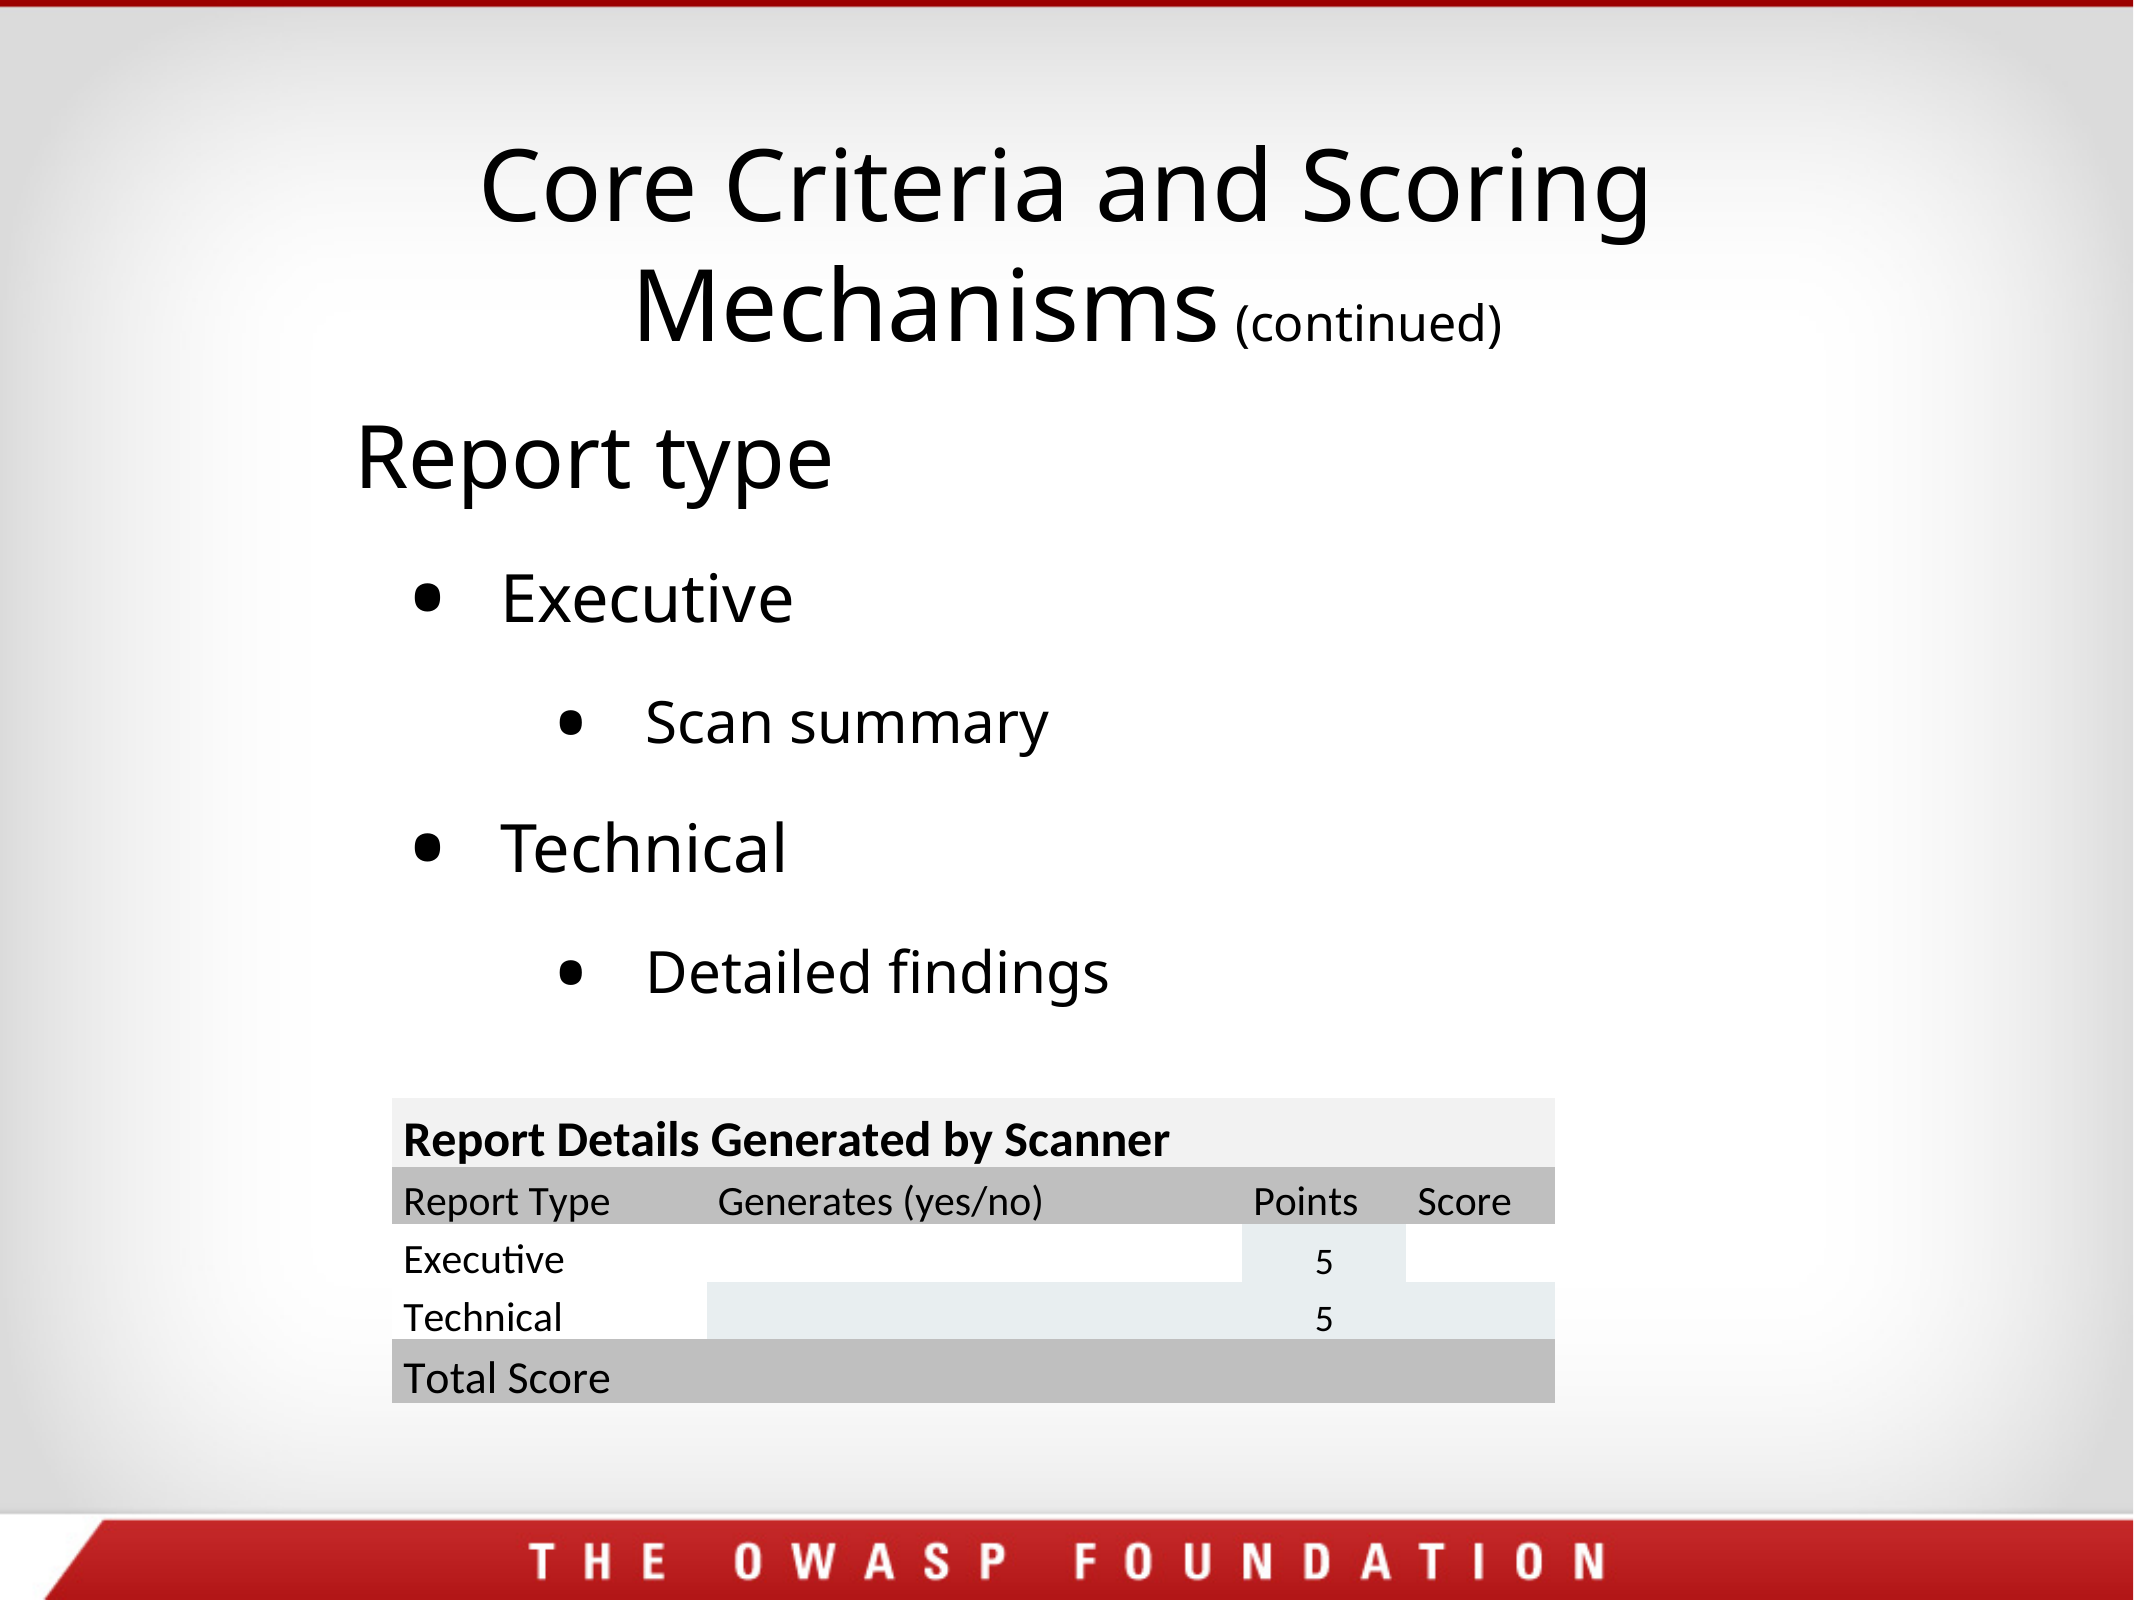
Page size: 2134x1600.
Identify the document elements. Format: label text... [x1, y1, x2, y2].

table_cell 5 [1242, 1224, 1406, 1282]
table_cell [1406, 1282, 1555, 1339]
table_cell 5 [1242, 1282, 1406, 1339]
table_cell Points [1242, 1167, 1406, 1224]
table_cell [707, 1224, 1242, 1282]
table_cell Score [1406, 1167, 1555, 1224]
table_cell Total Score [392, 1339, 1406, 1403]
table_cell Executive [392, 1224, 707, 1282]
table_cell Generates (yes/no) [707, 1167, 1242, 1224]
table_header Report Details Generated by Scanner [392, 1098, 1555, 1167]
list Report type Executive Scan summary Technical Detailed findings [208, 454, 1925, 1510]
picture [0, 0, 2134, 1600]
table_cell [707, 1282, 1242, 1339]
table_cell Technical [392, 1282, 707, 1339]
table_cell Report Type [392, 1167, 707, 1224]
title Core Criteria and Scoring Mechanisms (continued) [208, 22, 1925, 454]
table_cell [1406, 1224, 1555, 1282]
table_cell [1406, 1339, 1555, 1403]
